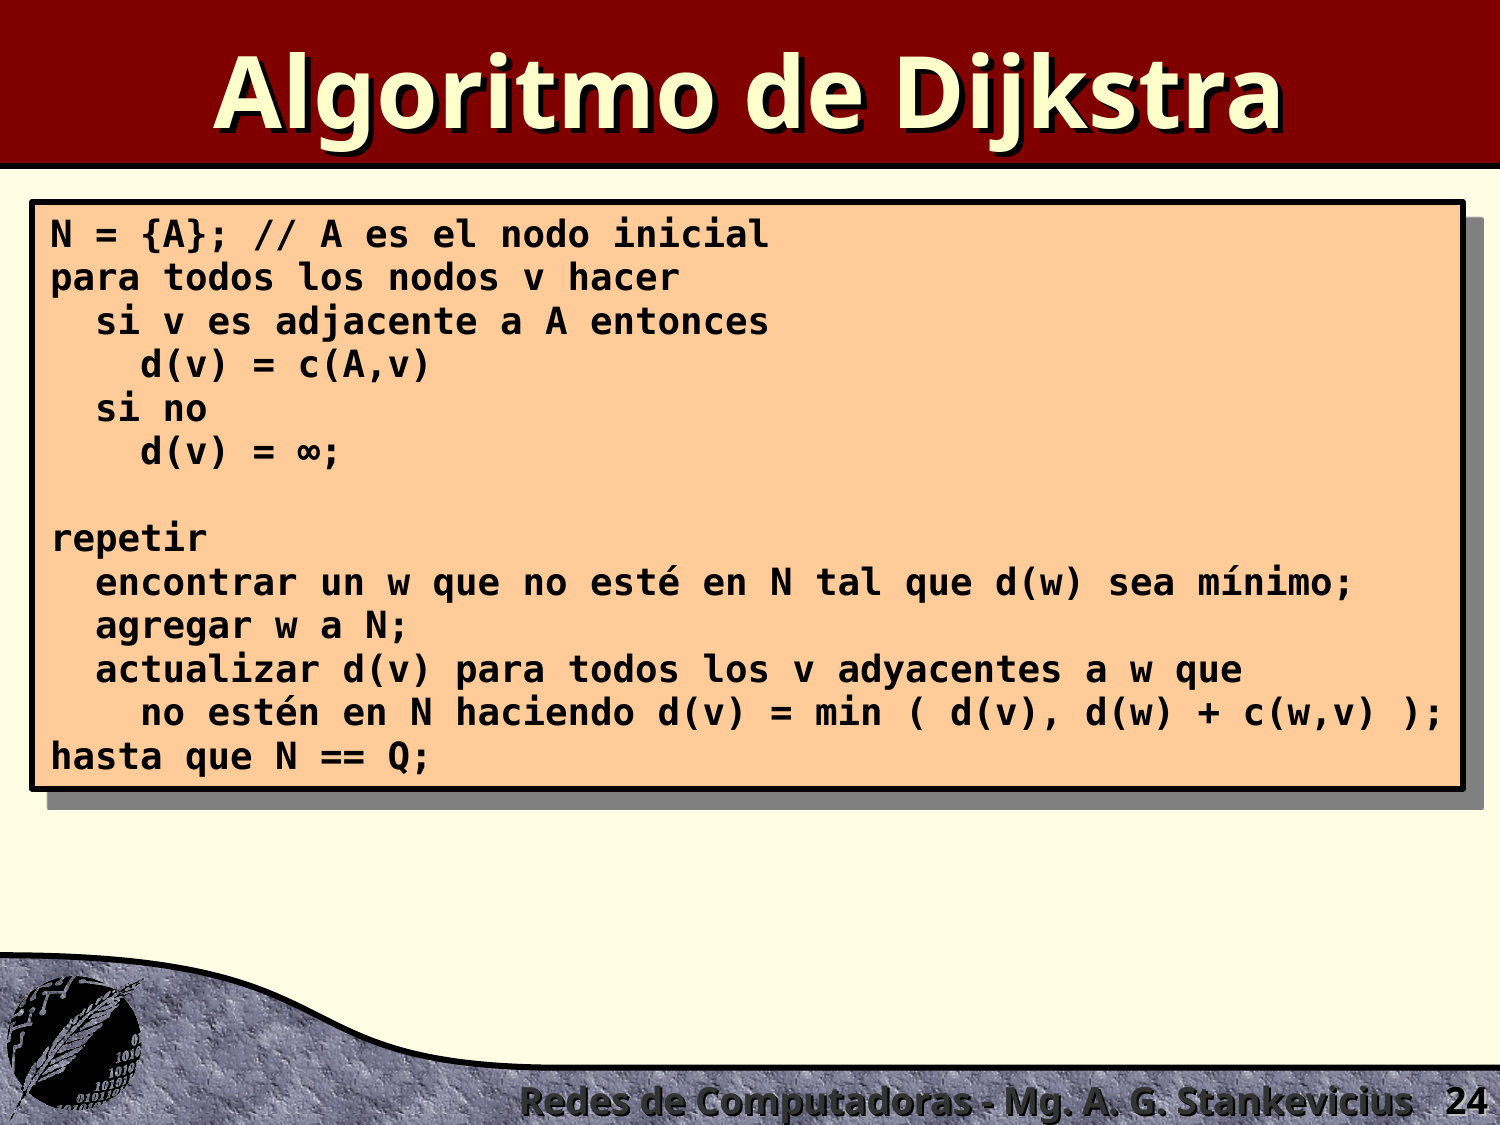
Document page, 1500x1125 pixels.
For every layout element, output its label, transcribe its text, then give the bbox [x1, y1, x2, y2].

picture [790, 1100, 795, 1110]
picture [1047, 1100, 1054, 1110]
title Algoritmo de Dijkstra [15, 5, 1485, 160]
text_box N = {A}; // A es el nodo inicial para todos los nodos v hacer si v es adjacente a A entonces d(v) = c(A,v) si no d(v) = ∞; repetir encontrar un w que no esté en N tal que d(w) sea mínimo; agregar w a N; actualizar d(v) para todos los v adyacentes a w que no estén en N haciendo d(v) = min ( d(v), d(w) + c(w,v) ); hasta que N == Q; [32, 201, 1463, 789]
picture [0, 959, 1500, 1125]
